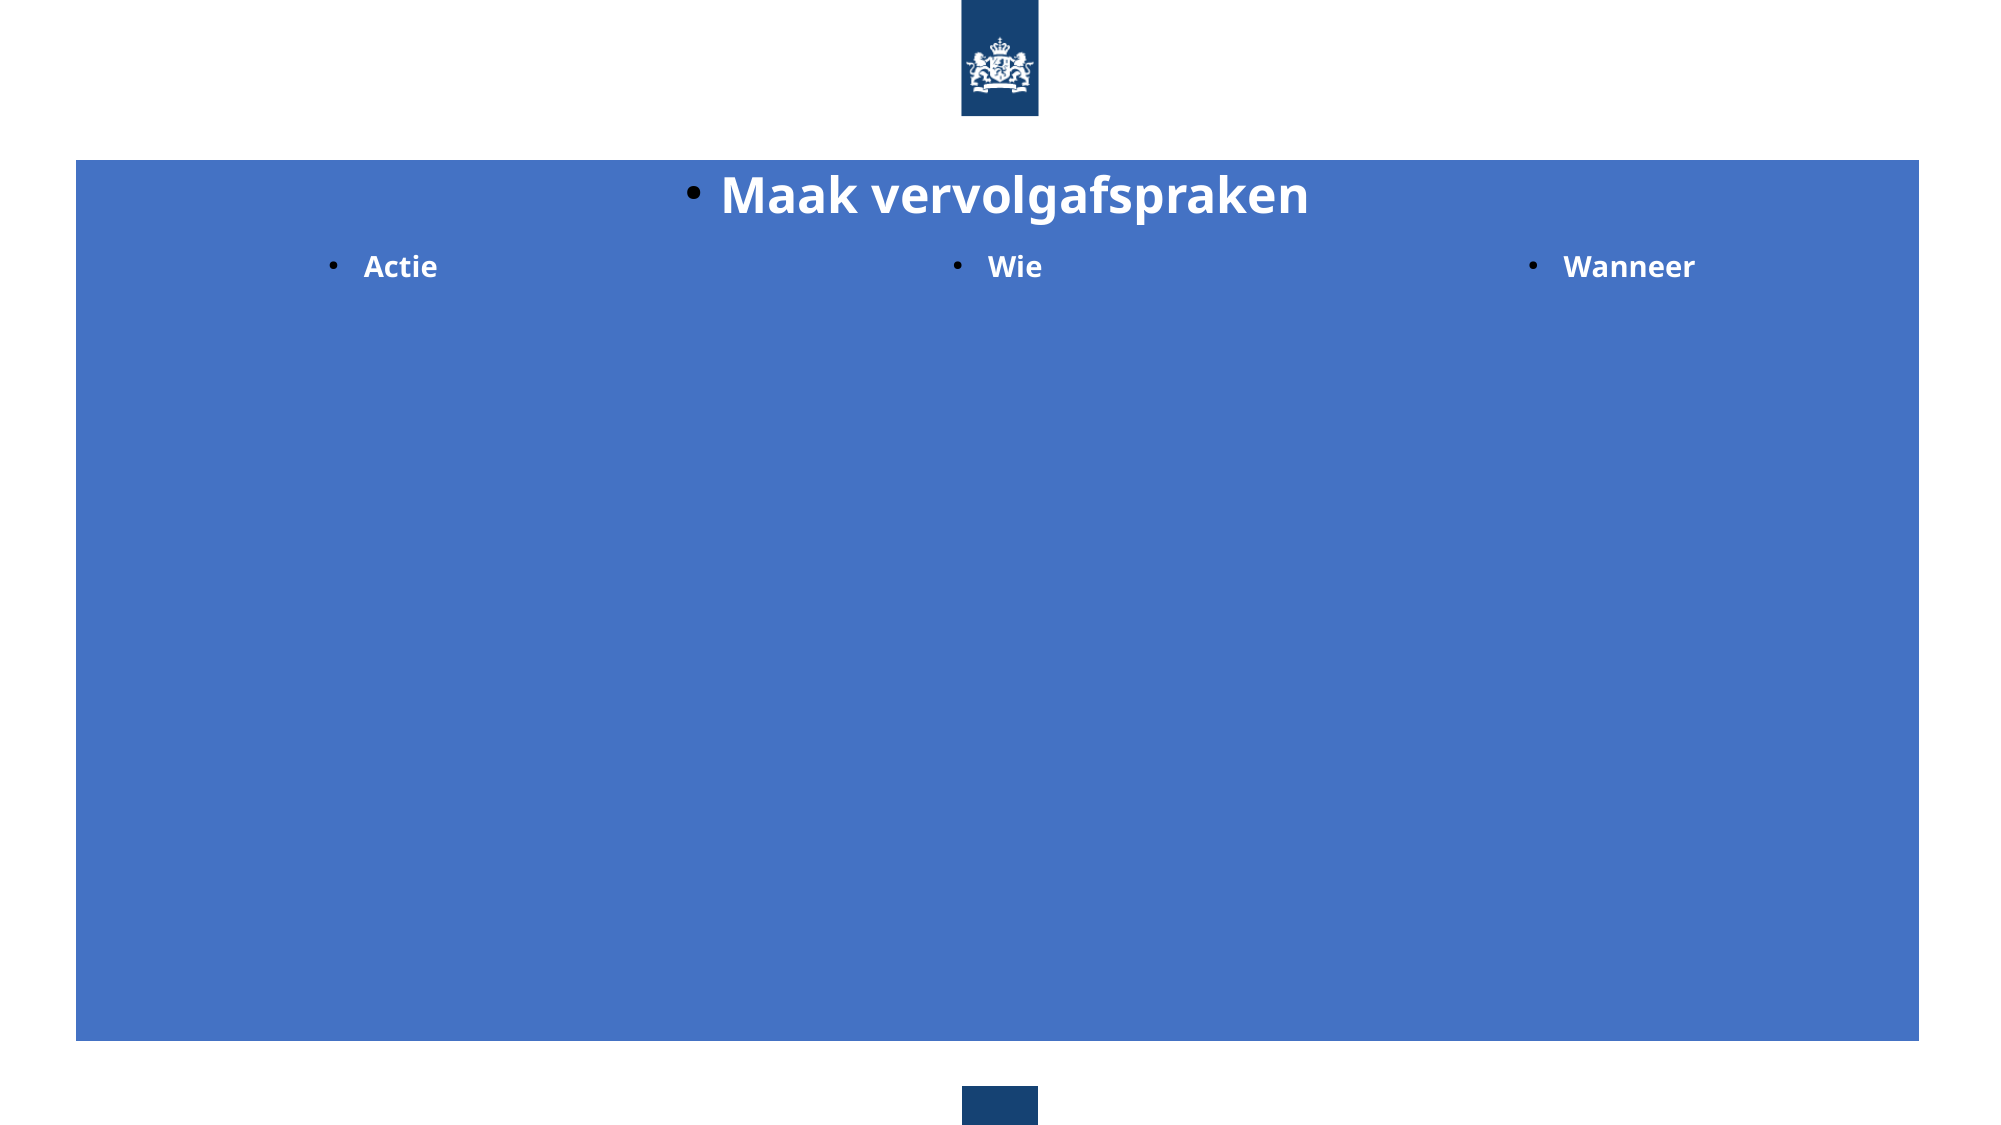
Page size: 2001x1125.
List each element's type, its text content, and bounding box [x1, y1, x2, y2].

table_cell [690, 445, 1305, 511]
table_cell [76, 710, 690, 776]
table_cell Wanneer [1305, 246, 1919, 313]
table_cell [690, 975, 1305, 1041]
table_cell [690, 843, 1305, 909]
table_cell [76, 379, 690, 445]
table_cell [1305, 379, 1919, 445]
table_cell [1305, 909, 1919, 975]
table_cell [76, 445, 690, 511]
table_cell [1305, 313, 1919, 379]
table_cell [1305, 511, 1919, 578]
table_cell [690, 313, 1305, 379]
table_cell [690, 909, 1305, 975]
table_cell [690, 776, 1305, 843]
table_cell [1305, 710, 1919, 776]
table_cell [690, 578, 1305, 644]
table_cell [1305, 644, 1919, 710]
table_cell [76, 776, 690, 843]
table_cell [76, 644, 690, 710]
table_cell [690, 710, 1305, 776]
table_cell [690, 511, 1305, 578]
table_cell [76, 313, 690, 379]
table_cell [76, 909, 690, 975]
table_cell [76, 975, 690, 1041]
table_cell [1305, 975, 1919, 1041]
table_cell [76, 843, 690, 909]
table_cell [1305, 445, 1919, 511]
table_cell [1305, 578, 1919, 644]
table_cell [1305, 776, 1919, 843]
table_header Maak vervolgafspraken [76, 160, 1919, 246]
table_cell Actie [76, 246, 690, 313]
table_cell [690, 379, 1305, 445]
table_cell [1305, 843, 1919, 909]
table_cell Wie [690, 246, 1305, 313]
table_cell [76, 578, 690, 644]
table_cell [76, 511, 690, 578]
table_cell [690, 644, 1305, 710]
